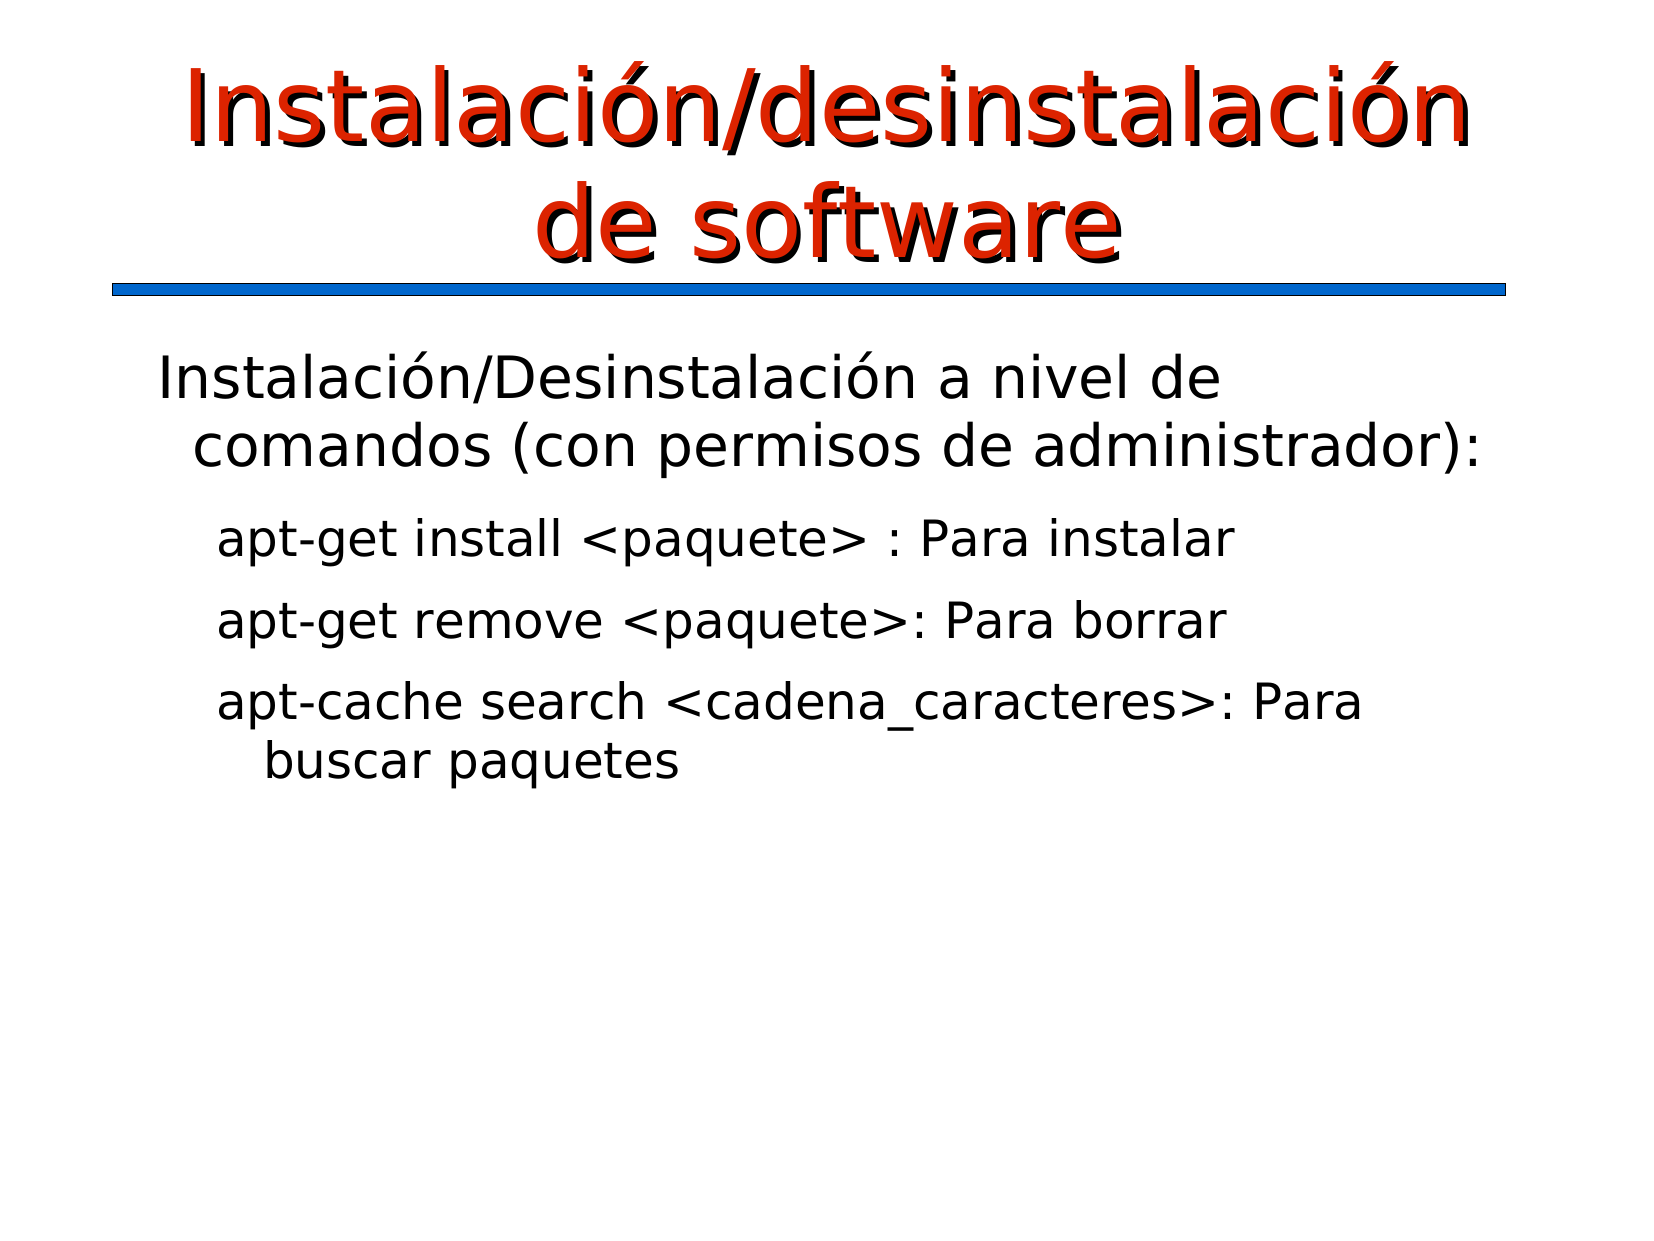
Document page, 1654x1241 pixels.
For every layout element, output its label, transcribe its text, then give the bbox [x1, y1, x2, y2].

title Instalación/desinstalación de software [121, 48, 1534, 282]
list Instalación/Desinstalación a nivel de comandos (con permisos de administrador): apt-get install <paquete> : Para instalar apt-get remove <paquete>: Para borrar apt-cache search <cadena_caracteres>: Para buscar paquetes [121, 344, 1534, 857]
